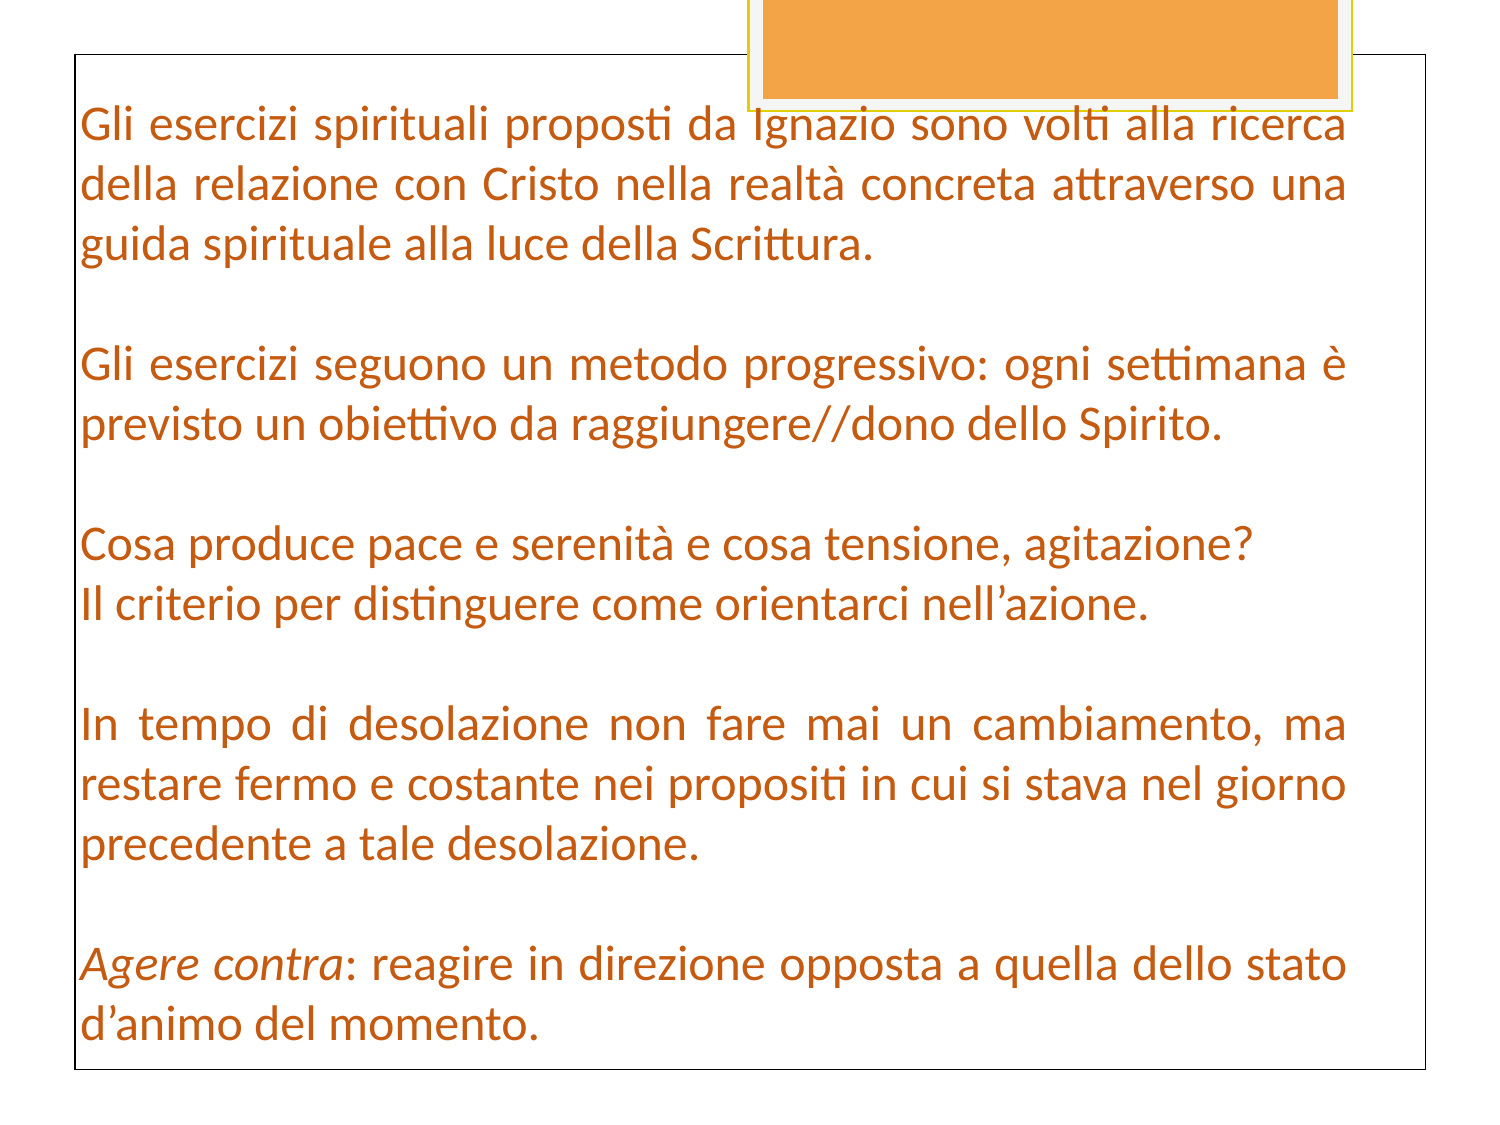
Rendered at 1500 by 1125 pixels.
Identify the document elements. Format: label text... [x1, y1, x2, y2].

text_box Gli esercizi spirituali proposti da Ignazio sono volti alla ricerca della relazione con Cristo nella realtà concreta attraverso una guida spirituale alla luce della Scrittura. Gli esercizi seguono un metodo progressivo: ogni settimana è previsto un obiettivo da raggiungere//dono dello Spirito. Cosa produce pace e serenità e cosa tensione, agitazione? Il criterio per distinguere come orientarci nell’azione. In tempo di desolazione non fare mai un cambiamento, ma restare fermo e costante nei propositi in cui si stava nel giorno precedente a tale desolazione. Agere contra: reagire in direzione opposta a quella dello stato d’animo del momento. [64, 83, 1400, 1125]
